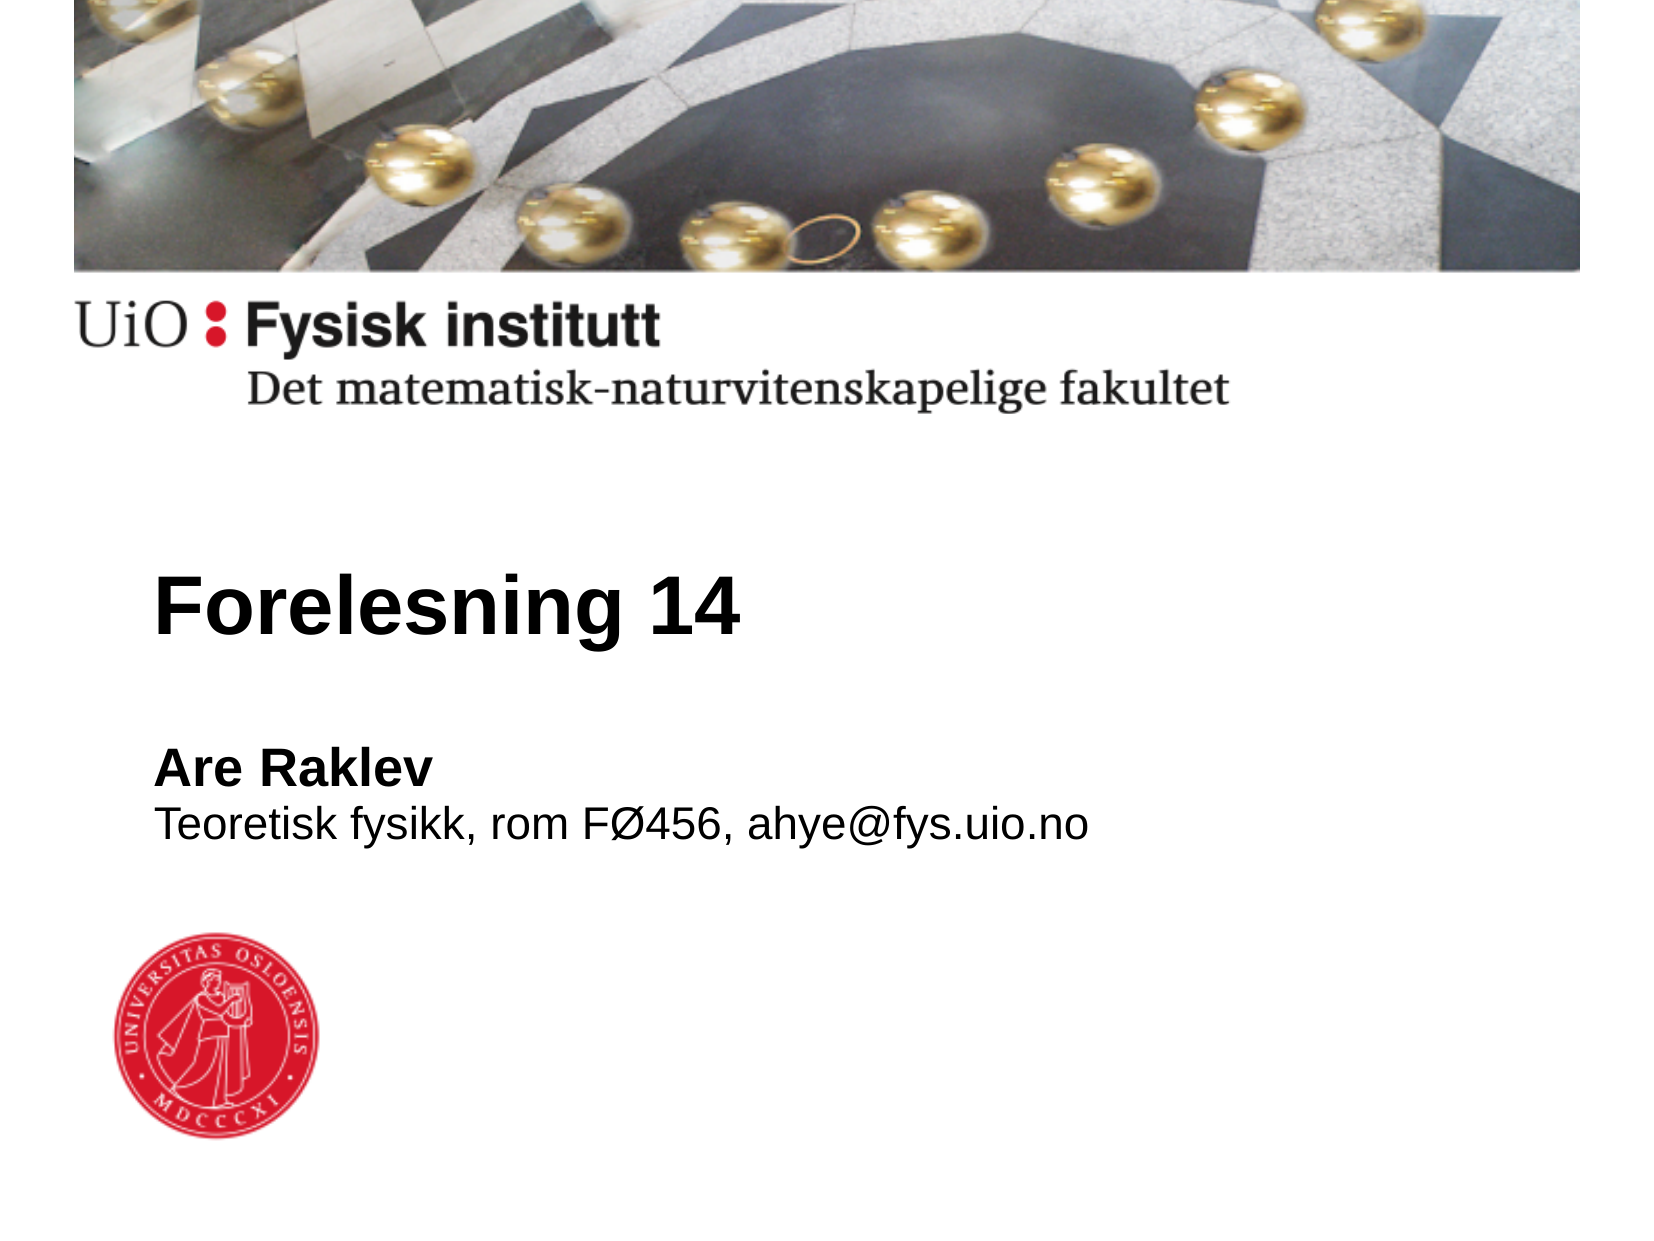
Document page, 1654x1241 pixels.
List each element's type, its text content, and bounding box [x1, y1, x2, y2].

picture [109, 927, 326, 1147]
picture [72, 292, 1238, 420]
subtitle Forelesning 14 [153, 545, 1418, 666]
title Are Raklev Teoretisk fysikk, rom FØ456, ahye@fys.uio.no [153, 725, 1500, 862]
picture [74, 0, 1580, 280]
